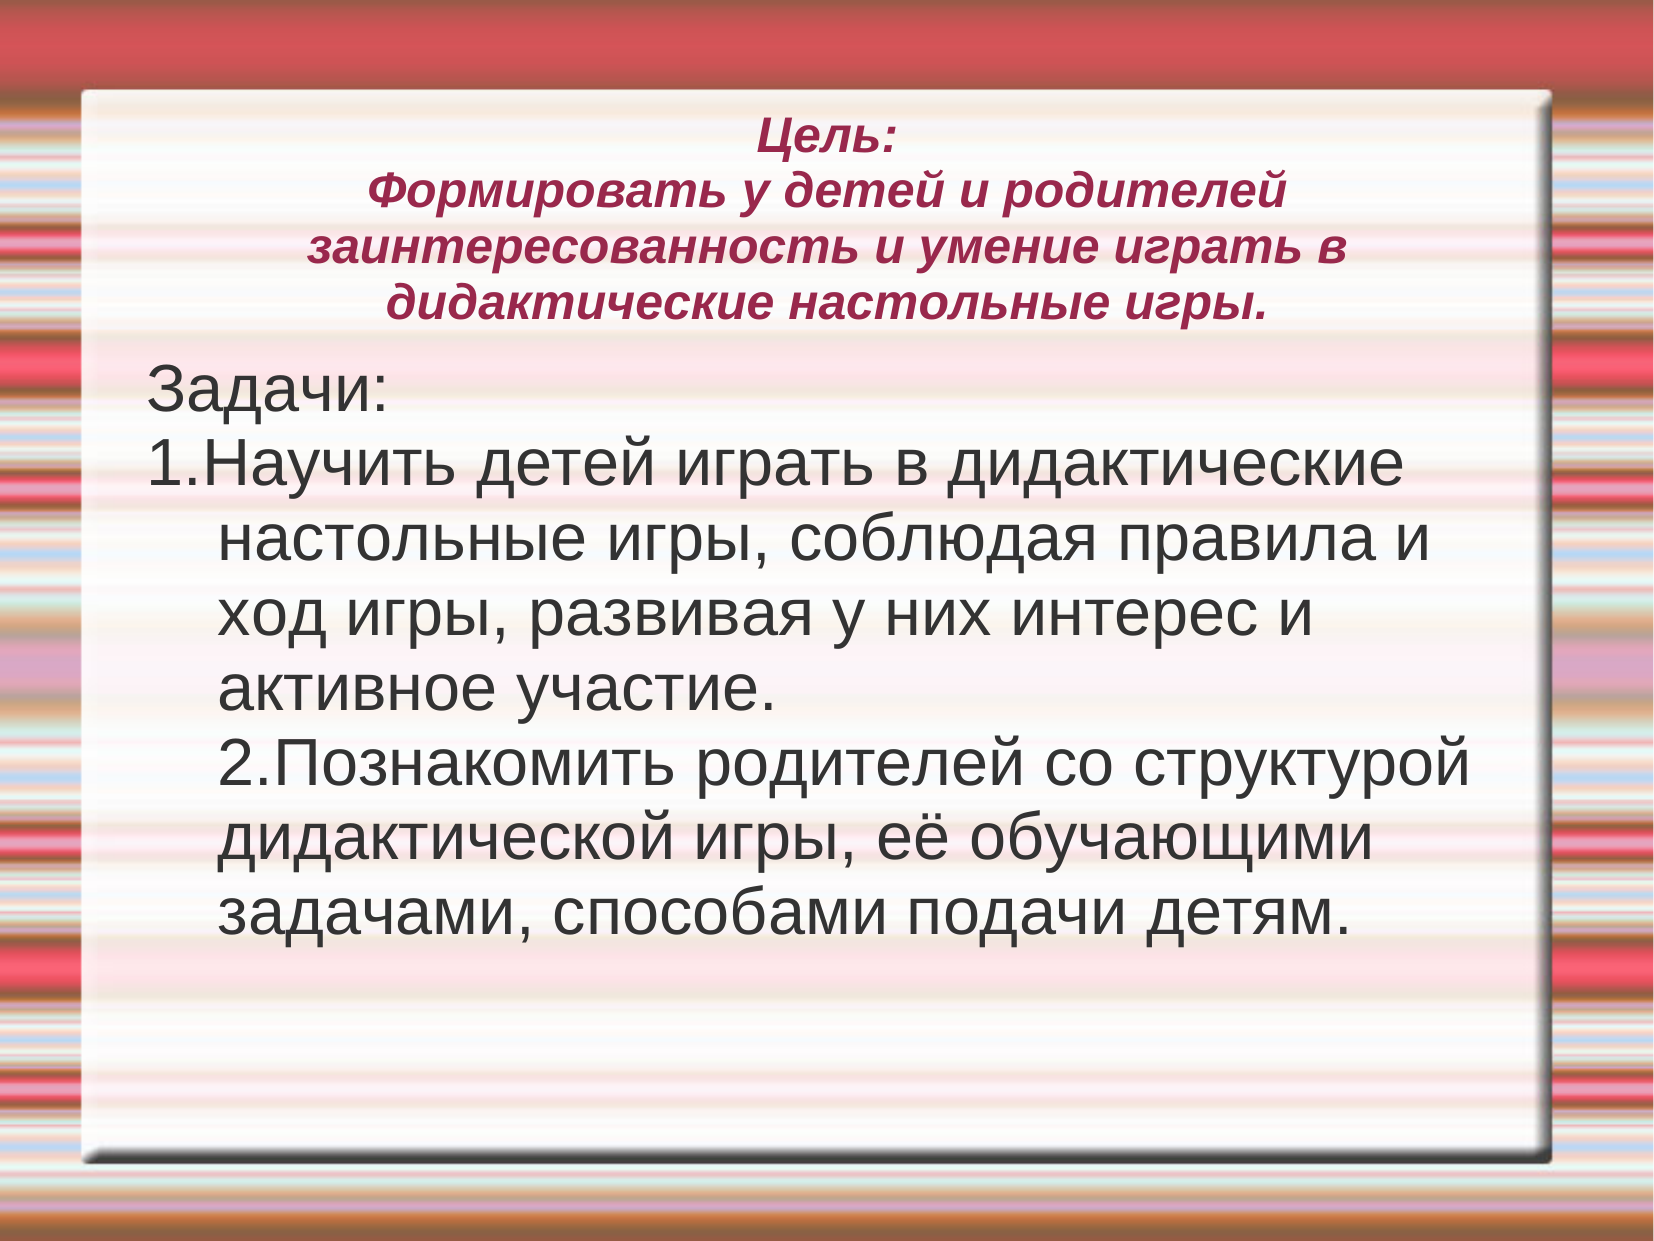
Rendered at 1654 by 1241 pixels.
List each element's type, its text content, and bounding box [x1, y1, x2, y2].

title Цель: Формировать у детей и родителей заинтересованность и умение играть в дидактические настольные игры. [121, 104, 1534, 333]
picture [0, 0, 1654, 1241]
list Задачи: 1.Научить детей играть в дидактические настольные игры, соблюдая правила и ход игры, развивая у них интерес и активное участие. 2.Познакомить родителей со структурой дидактической игры, её обучающими задачами, способами подачи детям. [134, 350, 1516, 1118]
